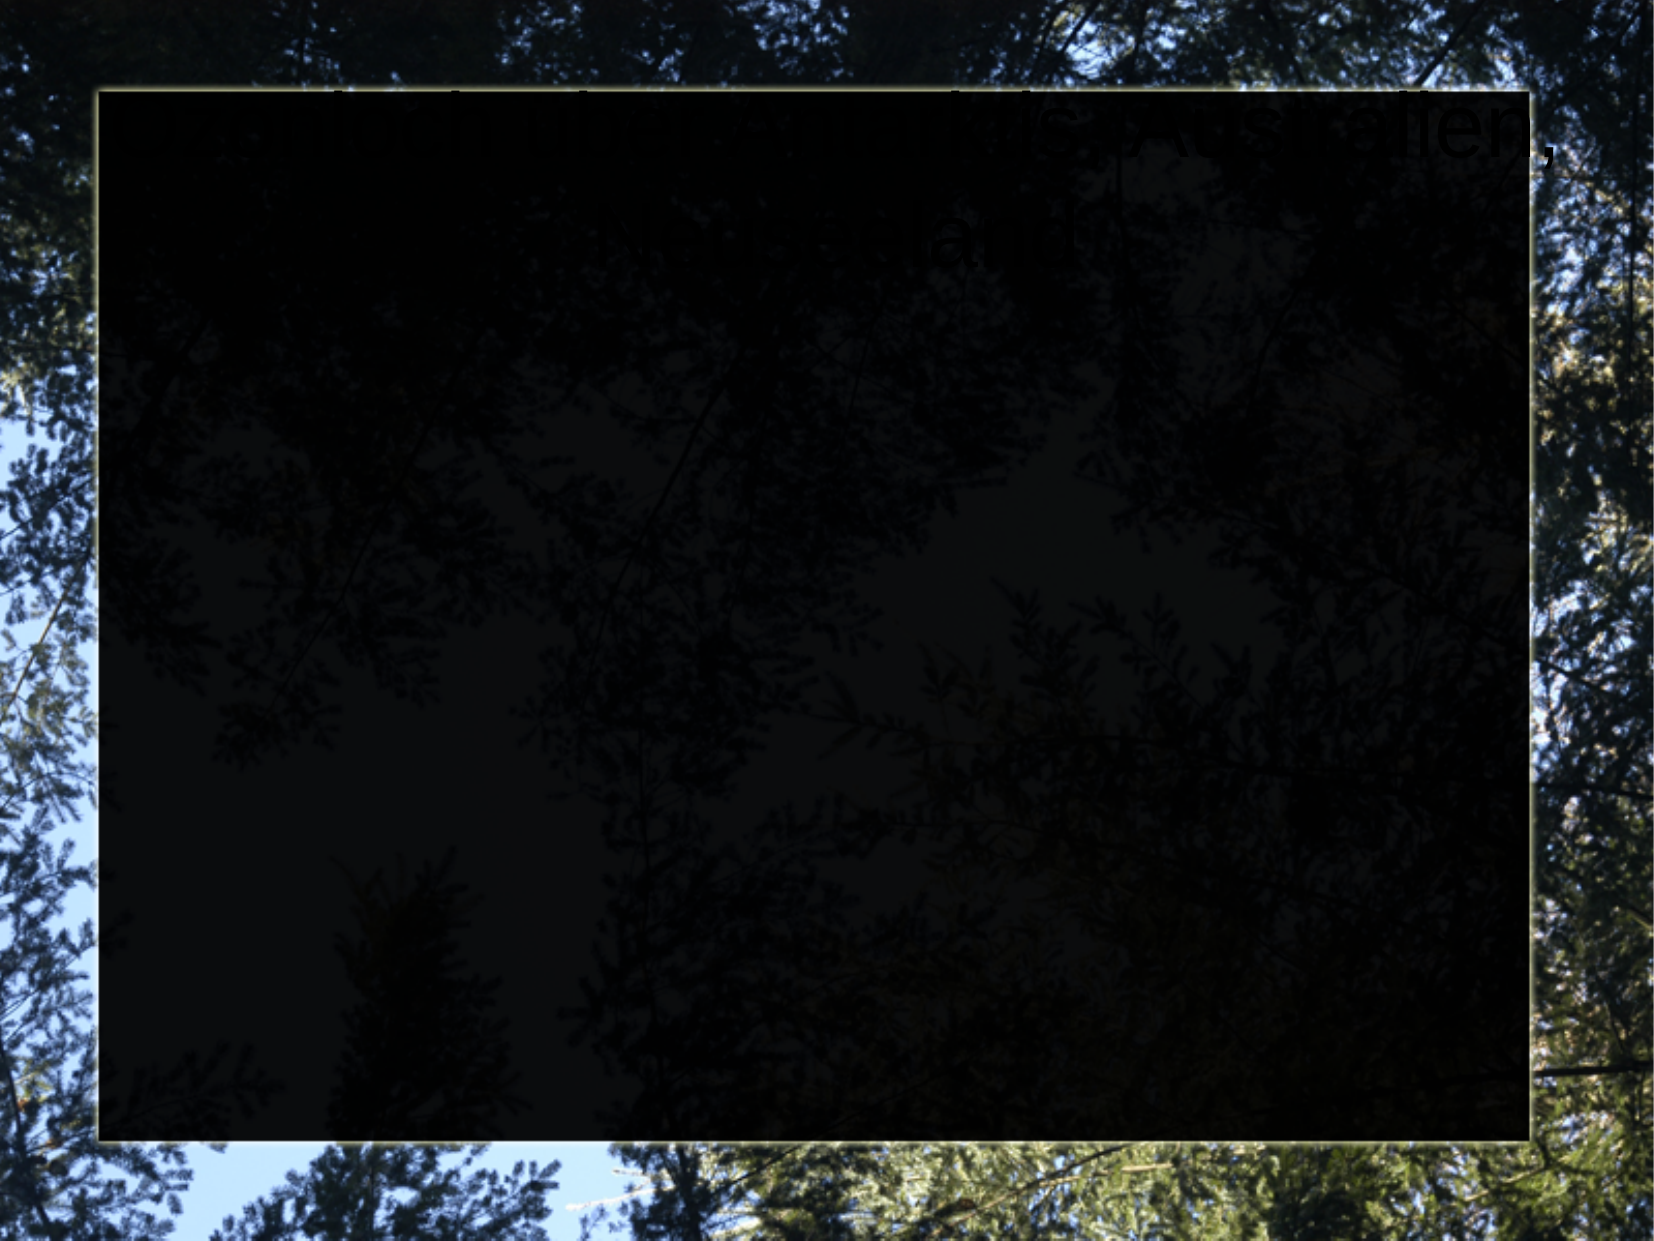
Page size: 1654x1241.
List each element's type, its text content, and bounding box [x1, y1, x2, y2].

title Ozonloch über Antarktis, Australien, Neuseeland [68, 73, 1605, 279]
